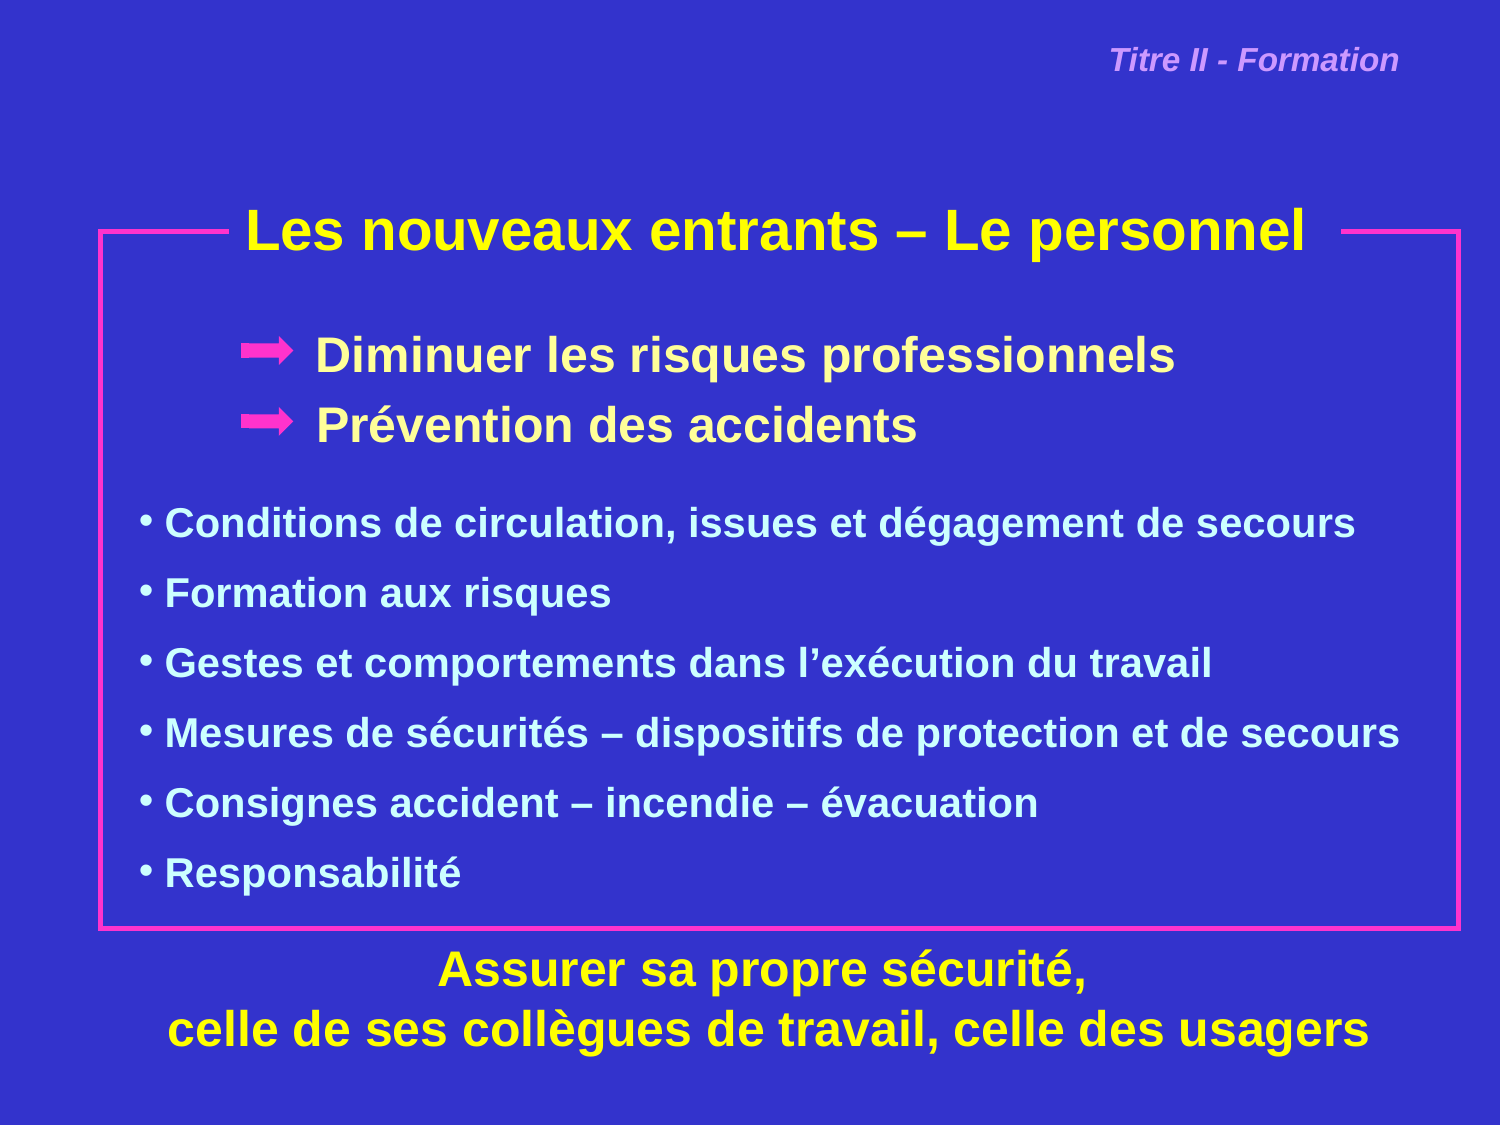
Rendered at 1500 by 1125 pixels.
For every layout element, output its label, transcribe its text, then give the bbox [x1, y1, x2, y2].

text_box Diminuer les risques professionnels [301, 314, 1193, 390]
text_box Titre II - Formation [1093, 30, 1415, 87]
text_box [249, 408, 293, 434]
text_box Les nouveaux entrants – Le personnel [230, 184, 1341, 271]
text_box [249, 337, 293, 364]
text_box Conditions de circulation, issues et dégagement de secours Formation aux risques Gestes et comportements dans l’exécution du travail Mesures de sécurités – dispositifs de protection et de secours Consignes accident – incendie – évacuation Responsabilité [123, 467, 1424, 904]
text_box Assurer sa propre sécurité, celle de ses collègues de travail, celle des usagers [88, 928, 1452, 1065]
text_box Prévention des accidents [301, 385, 934, 461]
